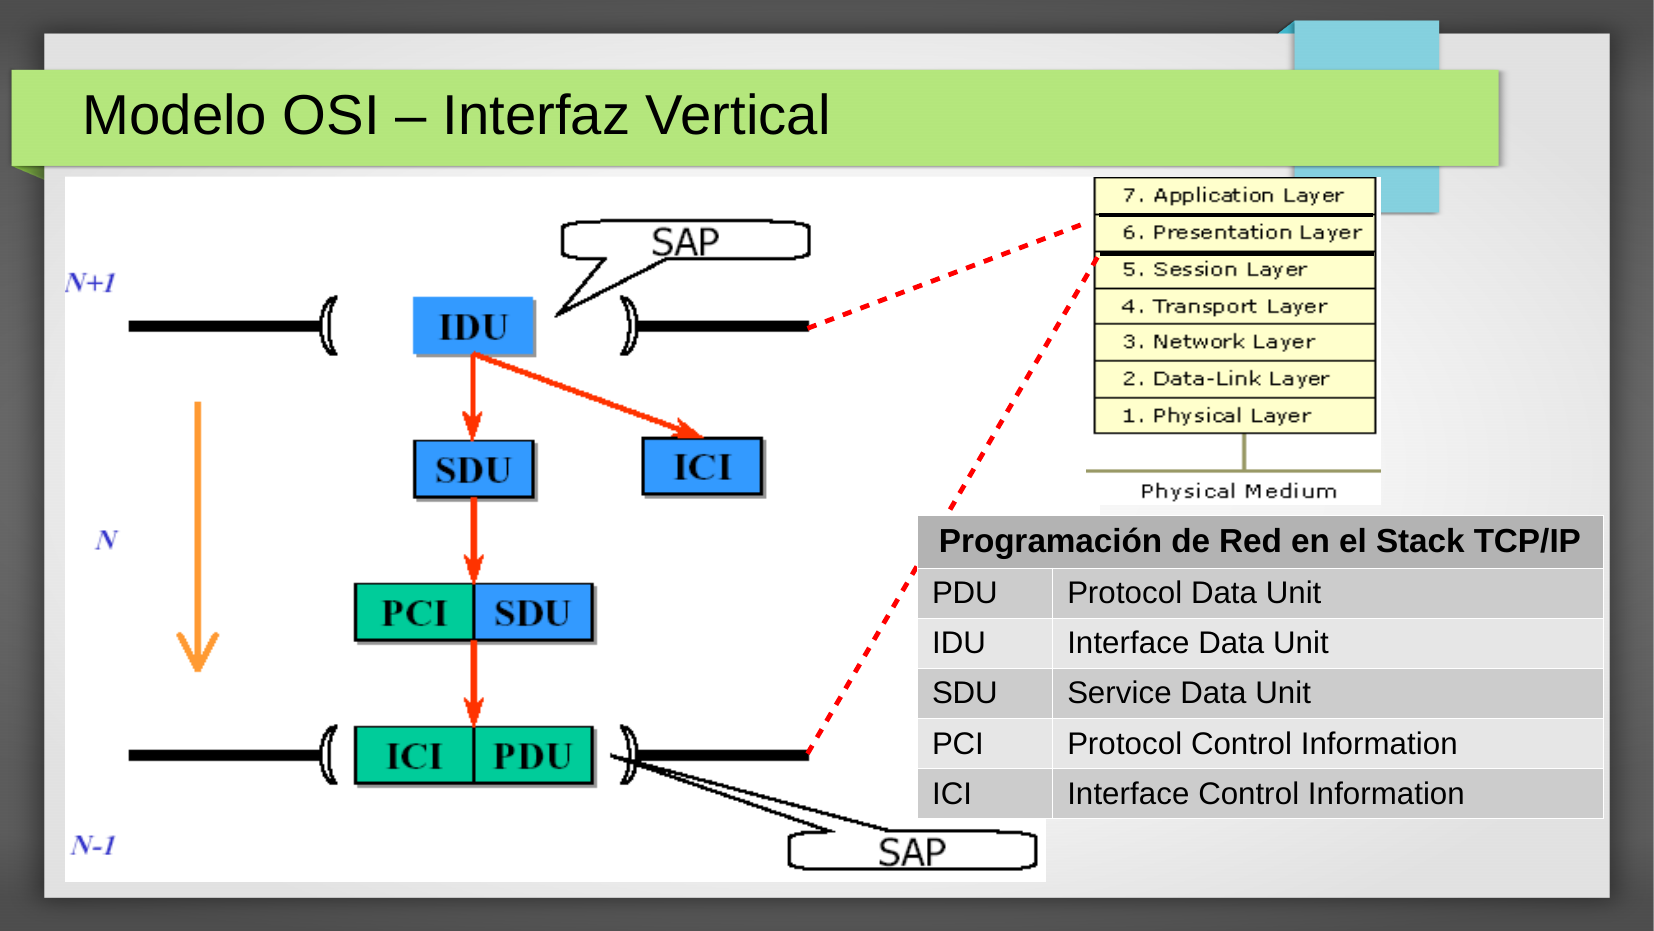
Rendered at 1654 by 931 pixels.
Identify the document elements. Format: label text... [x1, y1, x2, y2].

text_box [65, 176, 1100, 515]
table_cell IDU [918, 619, 1052, 668]
table_cell Protocol Data Unit [1053, 569, 1603, 618]
table_cell SDU [918, 669, 1052, 718]
title Modelo OSI – Interfaz Vertical [82, 37, 1571, 193]
table_cell ICI [918, 769, 1052, 818]
table_cell Interface Data Unit [1053, 619, 1603, 668]
table_cell PDU [918, 569, 1052, 618]
table_cell PCI [918, 719, 1052, 768]
picture [0, 0, 1654, 931]
table_cell Interface Control Information [1053, 769, 1603, 818]
table_cell Service Data Unit [1053, 669, 1603, 718]
table_cell Protocol Control Information [1053, 719, 1603, 768]
table_header Programación de Red en el Stack TCP/IP [918, 516, 1603, 568]
